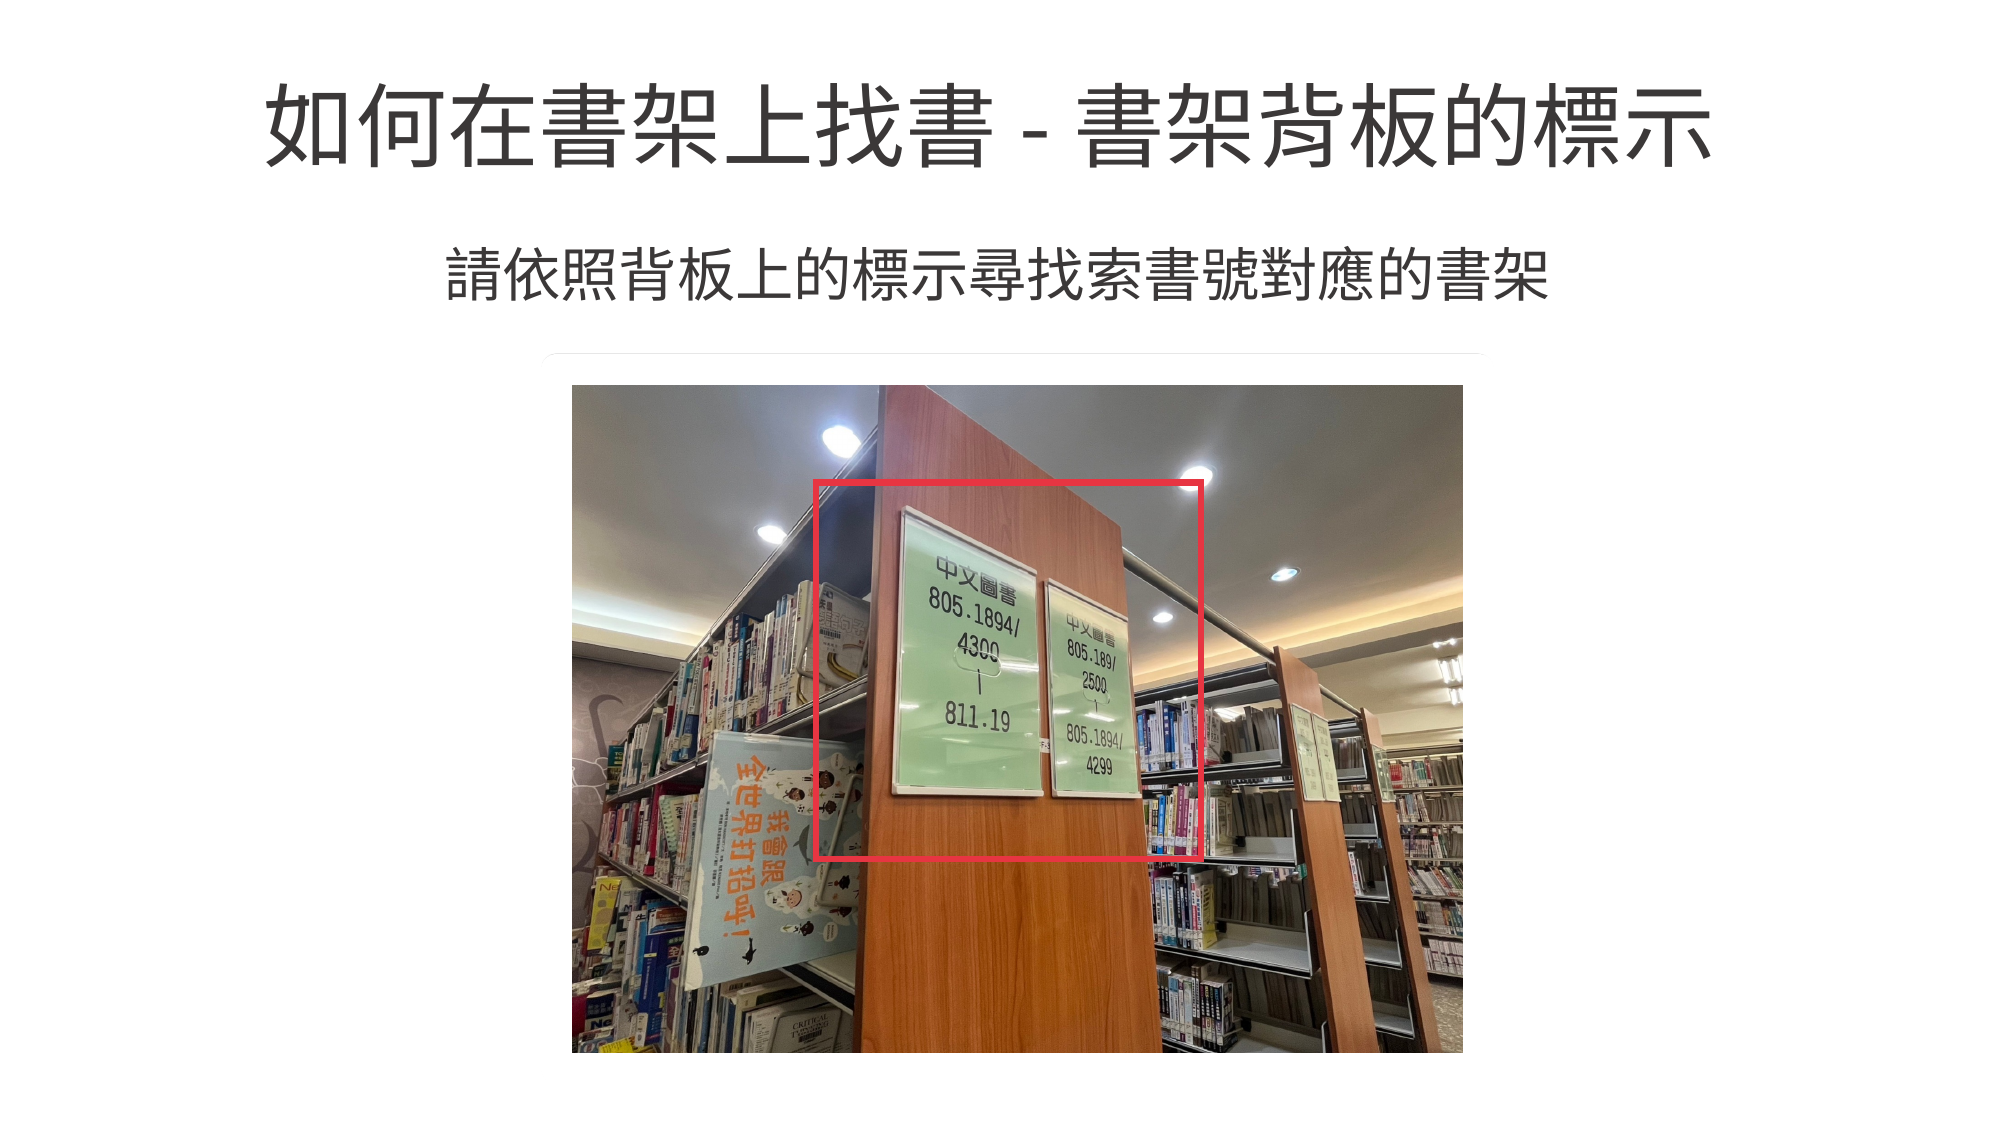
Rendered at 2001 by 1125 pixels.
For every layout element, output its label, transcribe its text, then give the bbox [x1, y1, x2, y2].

text_box 請依照背板上的標示尋找索書號對應的書架 [429, 230, 1606, 316]
picture [572, 384, 1463, 1053]
title 如何在書架上找書-書架背板的標示 [127, 39, 1853, 223]
